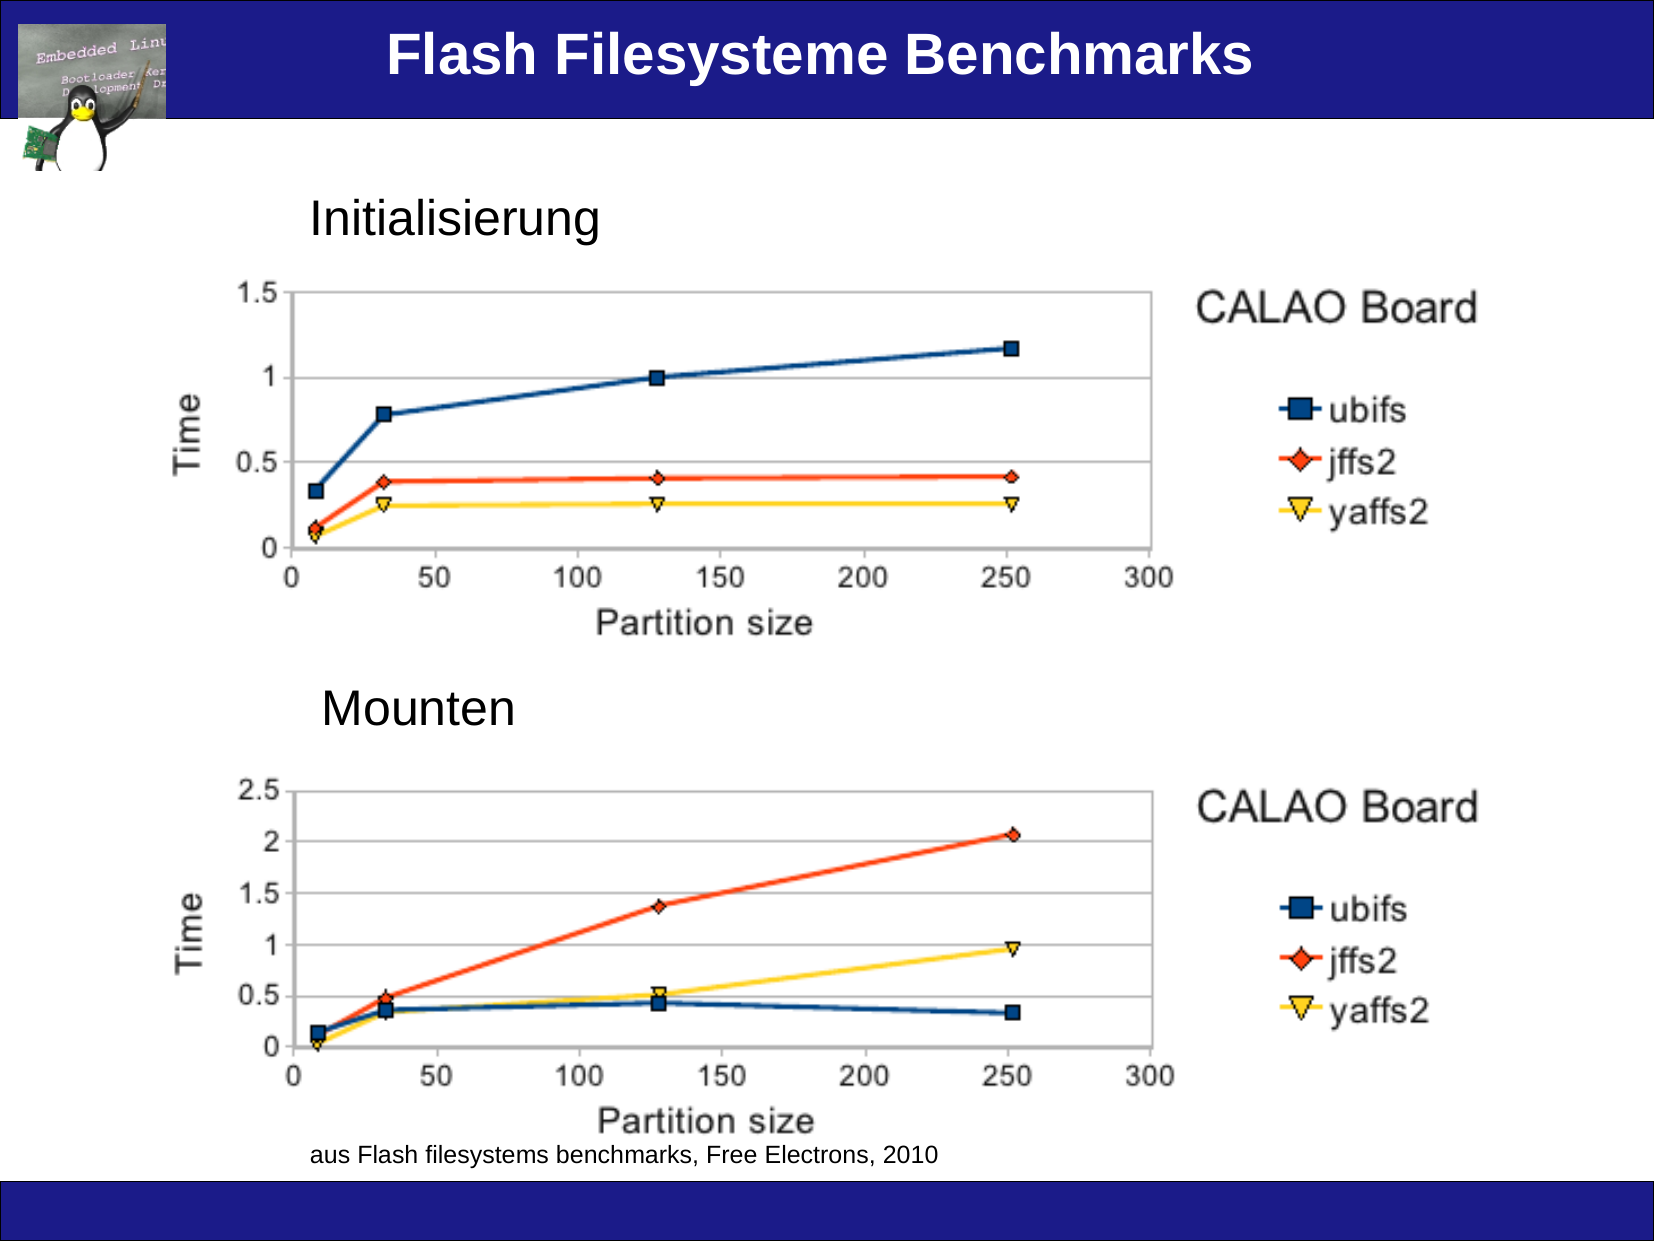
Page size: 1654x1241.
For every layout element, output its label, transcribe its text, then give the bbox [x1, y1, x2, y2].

text_box Initialisierung [295, 183, 617, 254]
text_box Mounten [307, 673, 532, 744]
text_box aus Flash filesystems benchmarks, Free Electrons, 2010 [295, 1133, 956, 1177]
title Flash Filesysteme Benchmarks [76, 19, 1565, 89]
picture [144, 260, 1512, 658]
picture [153, 746, 1506, 1163]
picture [18, 24, 166, 171]
